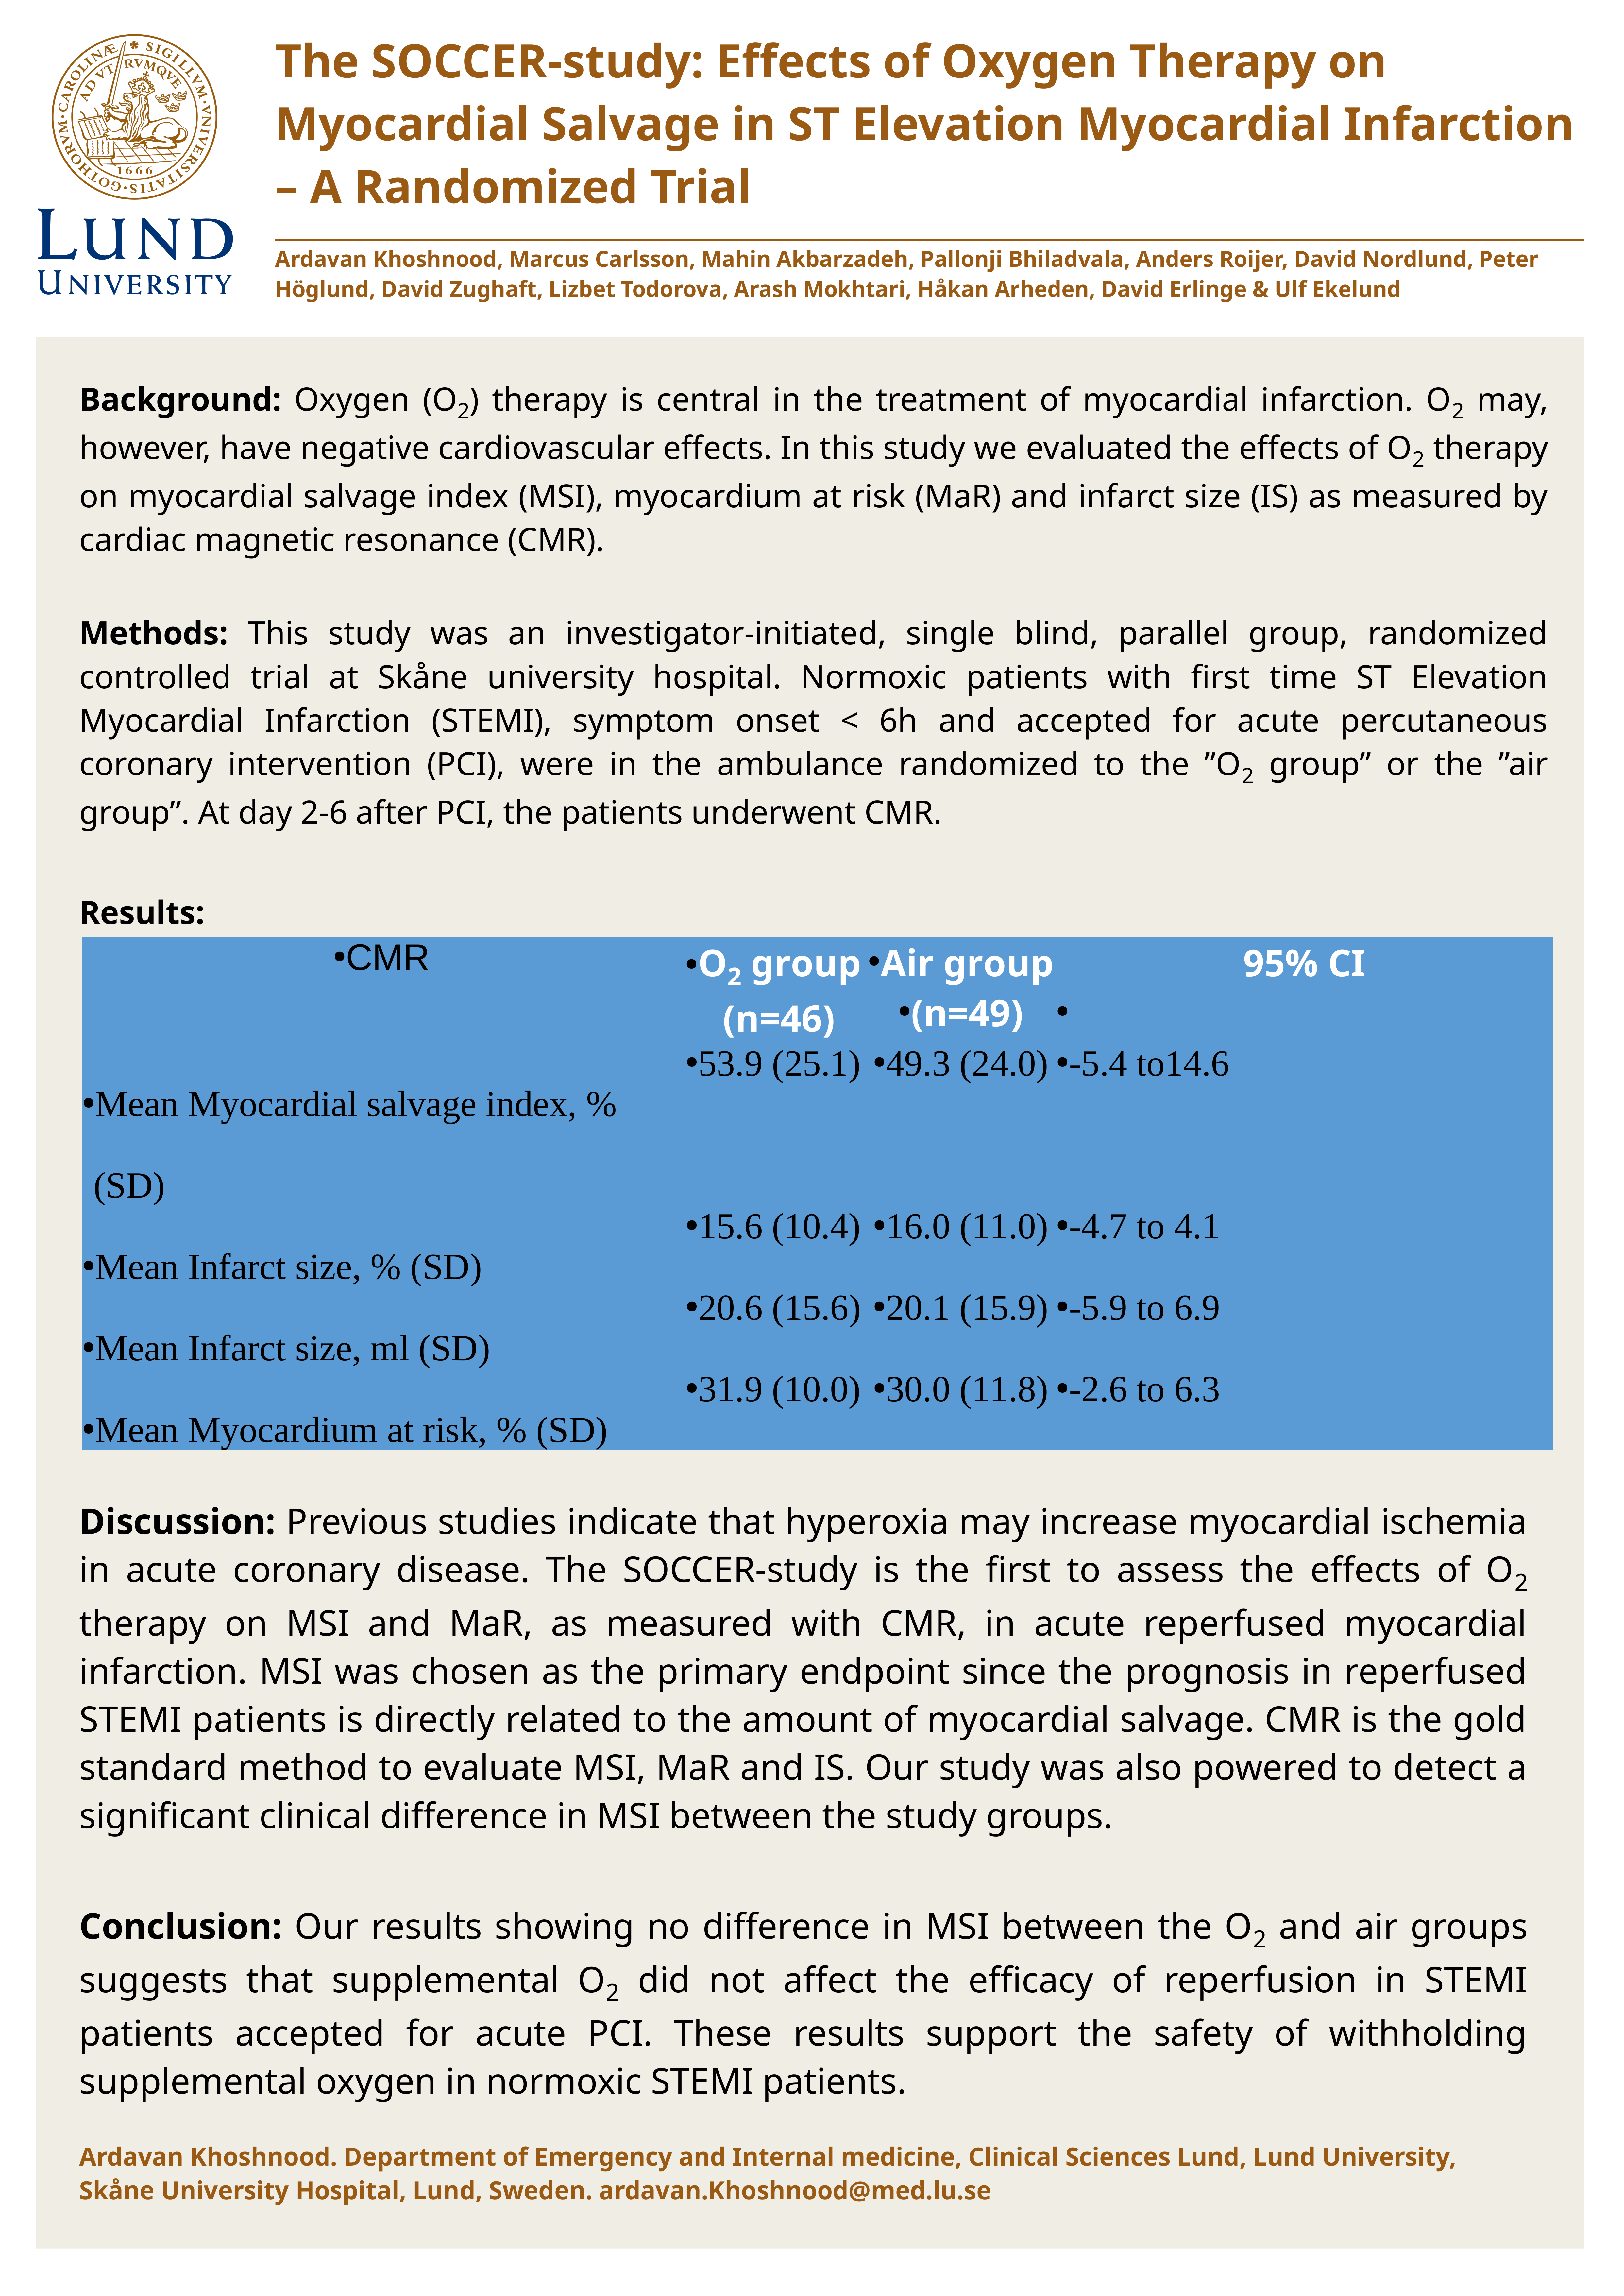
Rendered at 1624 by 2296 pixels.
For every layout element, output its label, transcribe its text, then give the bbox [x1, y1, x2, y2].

table_cell 15.6 (10.4) [681, 1206, 866, 1287]
table_header Air group (n=49) [866, 937, 1056, 1043]
table_cell -5.9 to 6.9 [1056, 1287, 1553, 1369]
table_cell 16.0 (11.0) [866, 1206, 1056, 1287]
list Discussion: Previous studies indicate that hyperoxia may increase myocardial ischemia in acute coronary disease. The SOCCER-study is the first to assess the effects of O2 therapy on MSI and MaR, as measured with CMR, in acute reperfused myocardial infarction. MSI was chosen as the primary endpoint since the prognosis in reperfused STEMI patients is directly related to the amount of myocardial salvage. CMR is the gold standard method to evaluate MSI, MaR and IS. Our study was also powered to detect a significant clinical difference in MSI between the study groups. Conclusion: Our results showing no difference in MSI between the O2 and air groups suggests that supplemental O2 did not affect the efficacy of reperfusion in STEMI patients accepted for acute PCI. These results support the safety of withholding supplemental oxygen in normoxic STEMI patients. [74, 1491, 1546, 2113]
table_cell 31.9 (10.0) [681, 1369, 866, 1450]
table_cell -5.4 to14.6 [1056, 1043, 1553, 1206]
table_cell 53.9 (25.1) [681, 1043, 866, 1206]
table_cell Mean Infarct size, ml (SD) [82, 1287, 681, 1369]
list The SOCCER-study: Effects of Oxygen Therapy on Myocardial Salvage in ST Elevation Myocardial Infarction – A Randomized Trial [275, 24, 1584, 221]
table_cell Mean Myocardium at risk, % (SD) [82, 1369, 681, 1450]
table_header O2 group (n=46) [681, 937, 866, 1043]
table_header CMR [82, 937, 681, 1043]
table_cell 20.6 (15.6) [681, 1287, 866, 1369]
table_header 95% CI [1056, 937, 1553, 1043]
table_cell Mean Myocardial salvage index, % (SD) [82, 1043, 681, 1206]
list Background: Oxygen (O2) therapy is central in the treatment of myocardial infarction. O2 may, however, have negative cardiovascular effects. In this study we evaluated the effects of O2 therapy on myocardial salvage index (MSI), myocardium at risk (MaR) and infarct size (IS) as measured by cardiac magnetic resonance (CMR). Methods: This study was an investigator-initiated, single blind, parallel group, randomized controlled trial at Skåne university hospital. Normoxic patients with first time ST Elevation Myocardial Infarction (STEMI), symptom onset < 6h and accepted for acute percutaneous coronary intervention (PCI), were in the ambulance randomized to the ”O2 group” or the ”air group”. At day 2-6 after PCI, the patients underwent CMR. Results: [74, 371, 1553, 940]
table_cell 20.1 (15.9) [866, 1287, 1056, 1369]
table_cell Mean Infarct size, % (SD) [82, 1206, 681, 1287]
list Ardavan Khoshnood. Department of Emergency and Internal medicine, Clinical Sciences Lund, Lund University, Skåne University Hospital, Lund, Sweden. ardavan.Khoshnood@med.lu.se [74, 2136, 1542, 2210]
table_cell -4.7 to 4.1 [1056, 1206, 1553, 1287]
list Ardavan Khoshnood, Marcus Carlsson, Mahin Akbarzadeh, Pallonji Bhiladvala, Anders Roijer, David Nordlund, Peter Höglund, David Zughaft, Lizbet Todorova, Arash Mokhtari, Håkan Arheden, David Erlinge & Ulf Ekelund [275, 240, 1584, 306]
table_cell 49.3 (24.0) [866, 1043, 1056, 1206]
table_cell 30.0 (11.8) [866, 1369, 1056, 1450]
table_cell -2.6 to 6.3 [1056, 1369, 1553, 1450]
